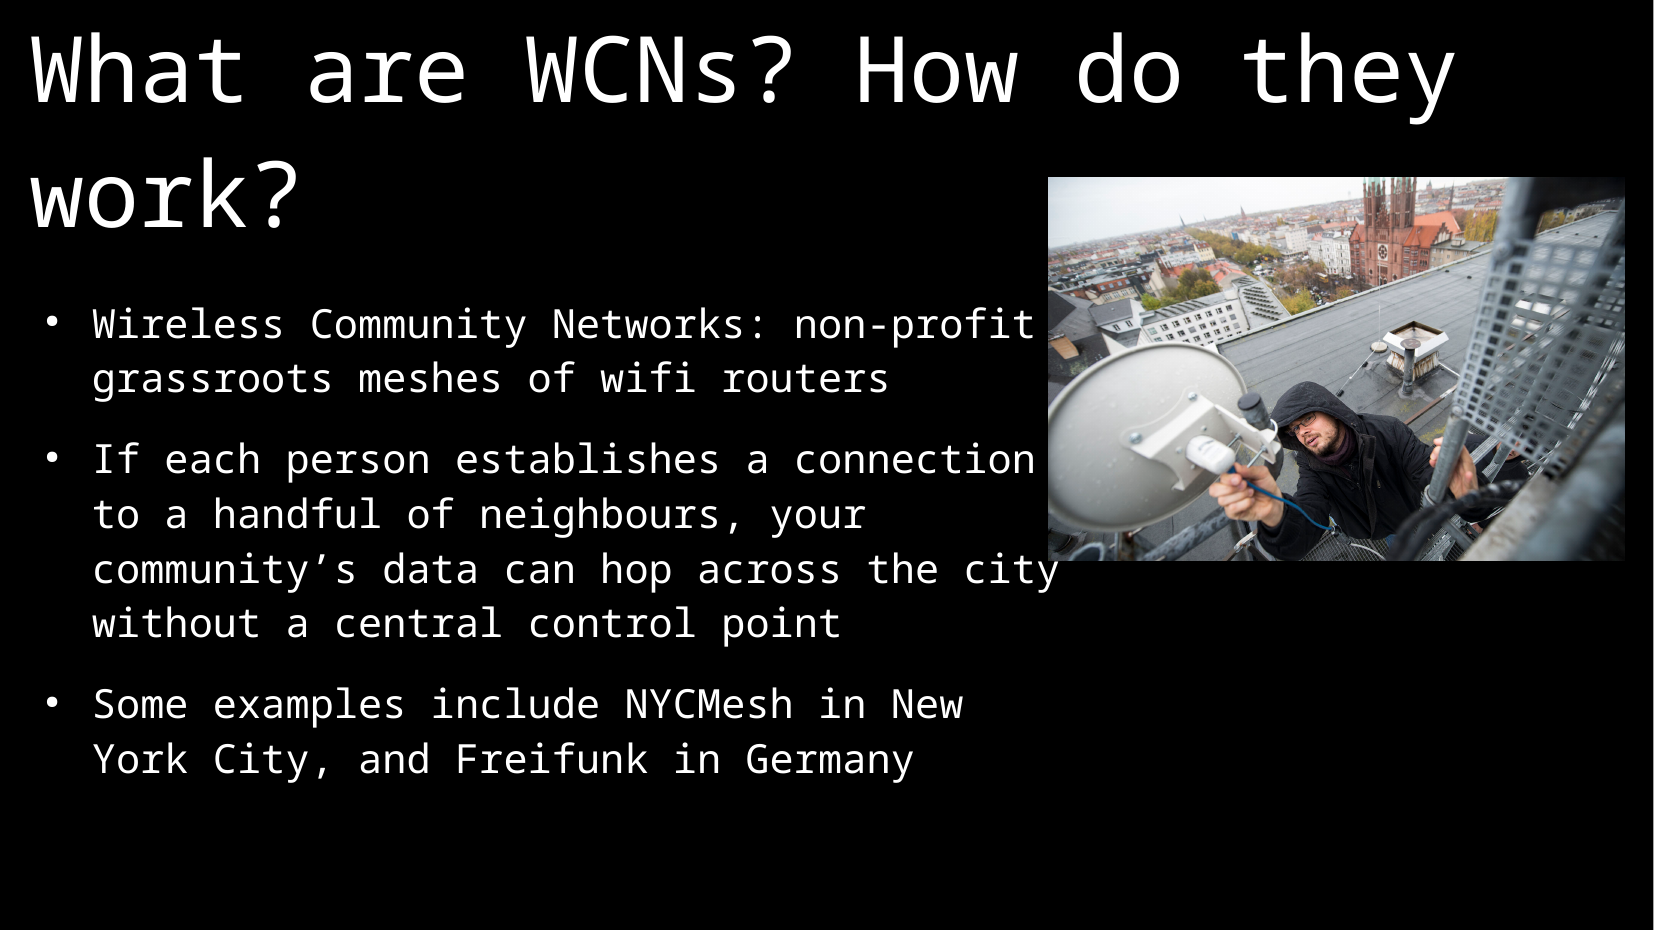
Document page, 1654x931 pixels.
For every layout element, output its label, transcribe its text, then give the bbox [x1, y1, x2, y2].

picture [1048, 177, 1625, 562]
title What are WCNs? How do they work? [29, 22, 1595, 237]
list Wireless Community Networks: non-profit grassroots meshes of wifi routers If each person establishes a connection to a handful of neighbours, your community’s data can hop across the city without a central control point Some examples include NYCMesh in New York City, and Freifunk in Germany [29, 295, 1069, 886]
